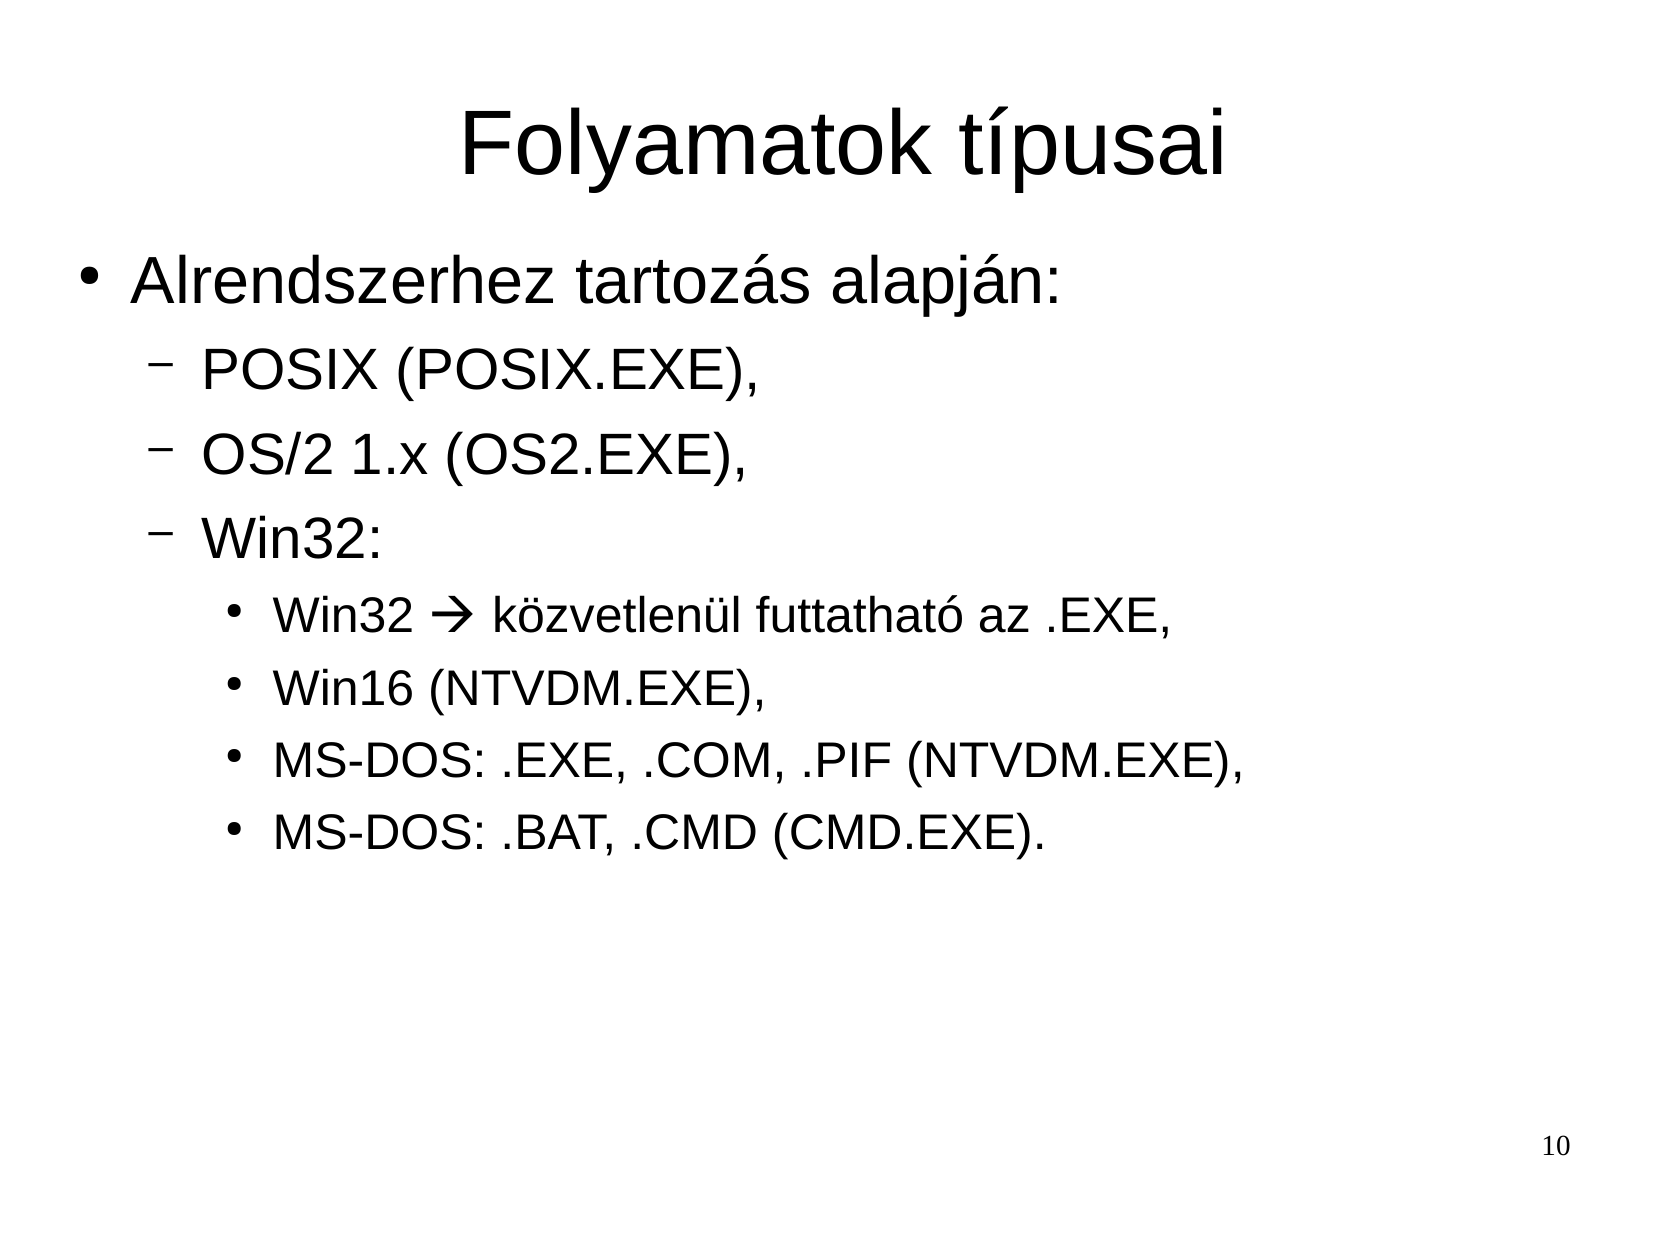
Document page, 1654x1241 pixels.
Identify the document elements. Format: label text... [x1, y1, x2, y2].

title Folyamatok típusai [123, 34, 1530, 229]
list Alrendszerhez tartozás alapján: POSIX (POSIX.EXE), OS/2 1.x (OS2.EXE), Win32: Win32  közvetlenül futtatható az .EXE, Win16 (NTVDM.EXE), MS-DOS: .EXE, .COM, .PIF (NTVDM.EXE), MS-DOS: .BAT, .CMD (CMD.EXE). [45, 229, 1634, 1115]
